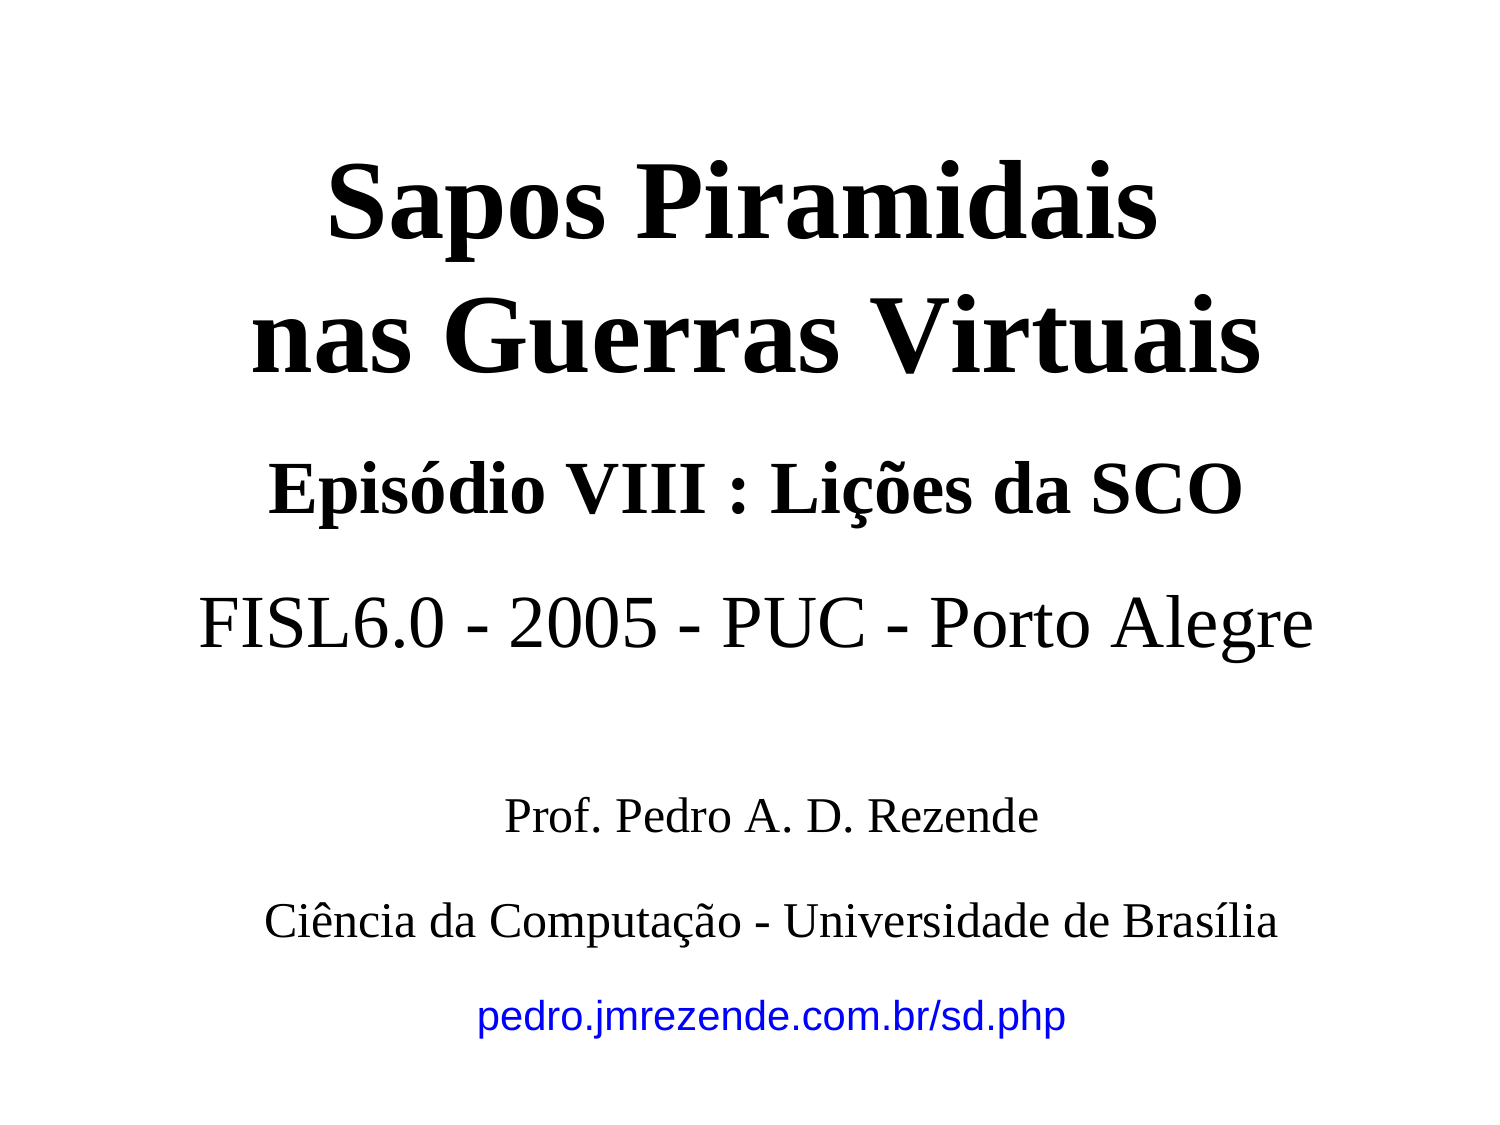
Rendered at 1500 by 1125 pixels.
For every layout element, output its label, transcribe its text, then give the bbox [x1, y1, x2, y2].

title Sapos Piramidais nas Guerras Virtuais Episódio VIII : Lições da SCO FISL6.0 - 2005 - PUC - Porto Alegre [55, 90, 1459, 699]
subtitle Prof. Pedro A. D. Rezende Ciência da Computação - Universidade de Brasília pedro.jmrezende.com.br/sd.php [102, 741, 1367, 1061]
